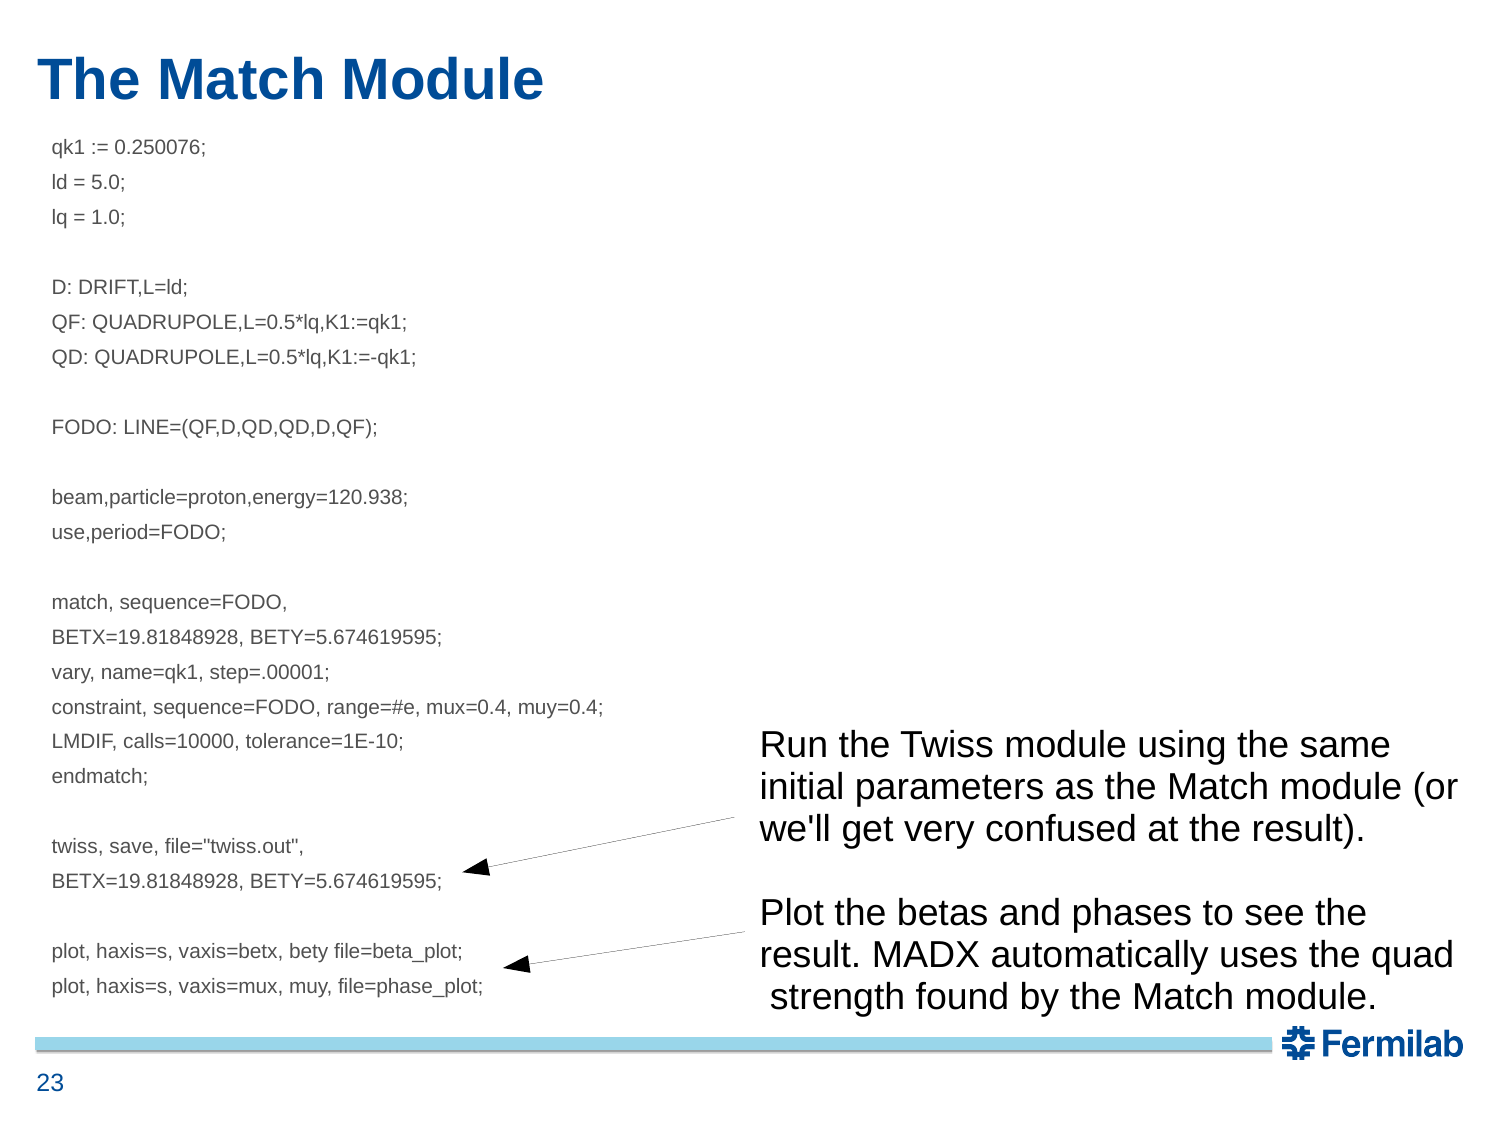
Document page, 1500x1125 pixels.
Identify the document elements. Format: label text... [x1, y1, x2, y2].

text_box Run the Twiss module using the same initial parameters as the Match module (or we'll get very confused at the result). Plot the betas and phases to see the result. MADX automatically uses the quad strength found by the Match module. [744, 716, 1476, 1026]
title The Match Module [37, 41, 1463, 112]
slide_number <number> [36, 1066, 105, 1106]
picture [1282, 1026, 1463, 1060]
list qk1 := 0.250076; ld = 5.0; lq = 1.0; D: DRIFT,L=ld; QF: QUADRUPOLE,L=0.5*lq,K1:=qk1; QD: QUADRUPOLE,L=0.5*lq,K1:=-qk1; FODO: LINE=(QF,D,QD,QD,D,QF); beam,particle=proton,energy=120.938; use,period=FODO; match, sequence=FODO, BETX=19.81848928, BETY=5.674619595; vary, name=qk1, step=.00001; constraint, sequence=FODO, range=#e, mux=0.4, muy=0.4; LMDIF, calls=10000, tolerance=1E-10; endmatch; twiss, save, file="twiss.out", BETX=19.81848928, BETY=5.674619595; plot, haxis=s, vaxis=betx, bety file=beta_plot; plot, haxis=s, vaxis=mux, muy, file=phase_plot; [51, 133, 621, 873]
